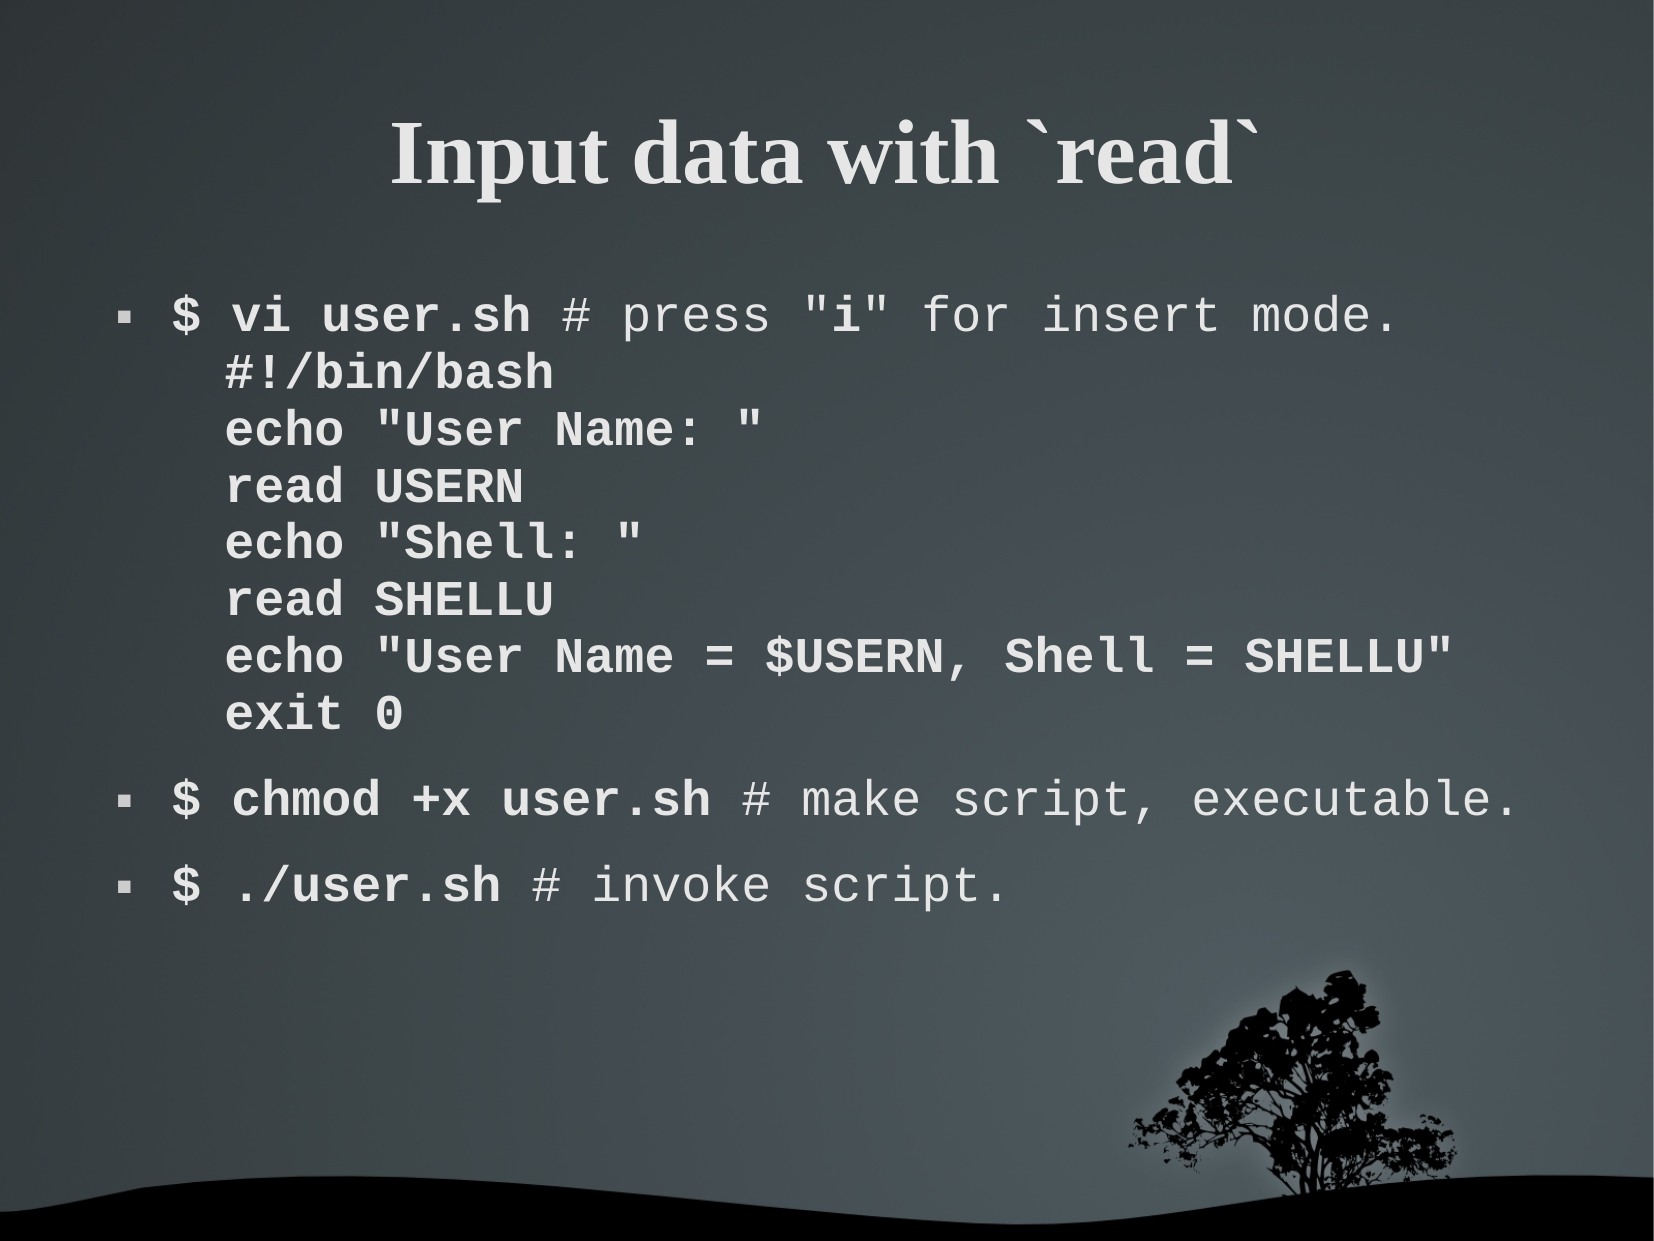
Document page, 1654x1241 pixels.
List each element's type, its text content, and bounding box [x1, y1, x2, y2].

list $ vi user.sh # press "i" for insert mode. #!/bin/bash echo "User Name: " read USERN echo "Shell: " read SHELLU echo "User Name = $USERN, Shell = SHELLU" exit 0 $ chmod +x user.sh # make script, executable. $ ./user.sh # invoke script. [82, 290, 1571, 1109]
title Input data with `read` [82, 49, 1571, 257]
picture [0, 0, 1654, 1241]
